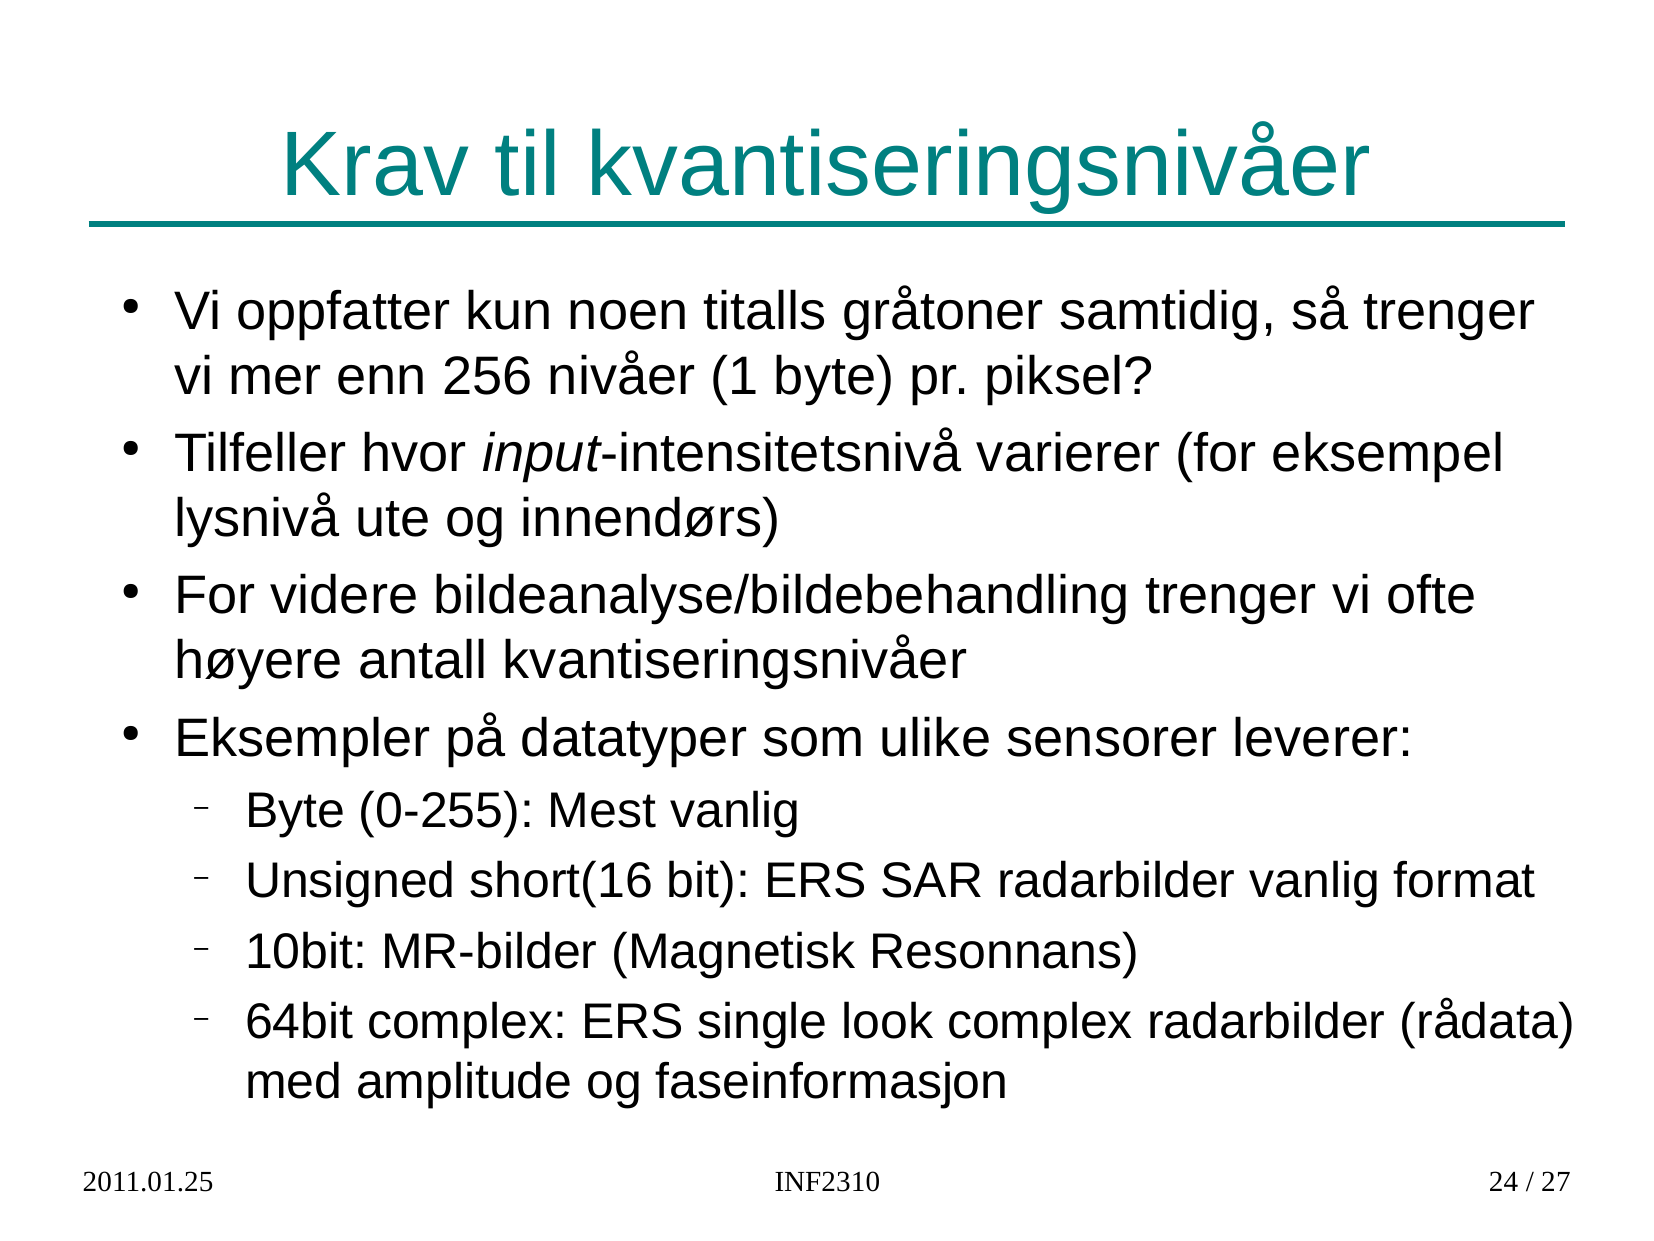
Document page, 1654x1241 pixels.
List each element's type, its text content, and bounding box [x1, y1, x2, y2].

list Vi oppfatter kun noen titalls gråtoner samtidig, så trenger vi mer enn 256 nivåer (1 byte) pr. piksel? Tilfeller hvor input-intensitetsnivå varierer (for eksempel lysnivå ute og innendørs) For videre bildeanalyse/bildebehandling trenger vi ofte høyere antall kvantiseringsnivåer Eksempler på datatyper som ulike sensorer leverer: Byte (0-255): Mest vanlig Unsigned short(16 bit): ERS SAR radarbilder vanlig format 10bit: MR-bilder (Magnetisk Resonnans) 64bit complex: ERS single look complex radarbilder (rådata) med amplitude og faseinformasjon [88, 267, 1595, 1241]
title Krav til kvantiseringsnivåer [123, 68, 1530, 249]
